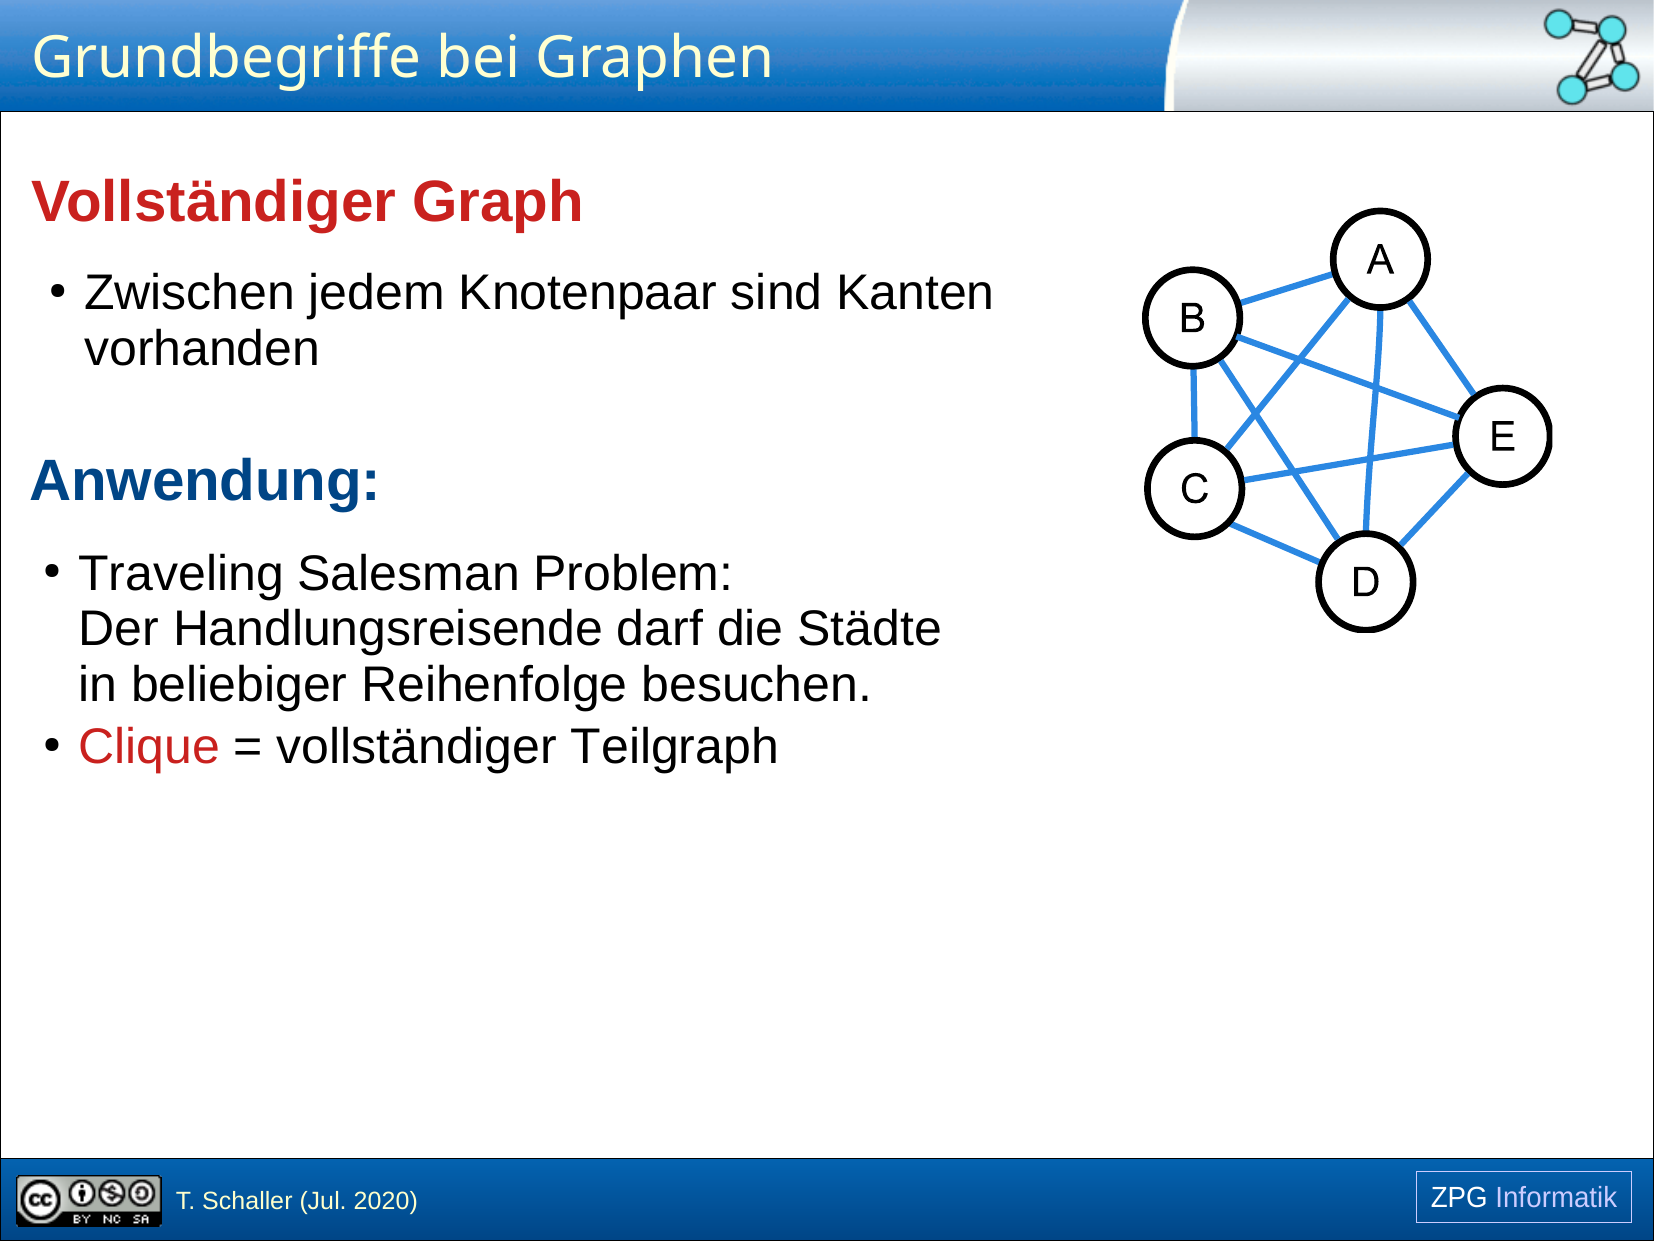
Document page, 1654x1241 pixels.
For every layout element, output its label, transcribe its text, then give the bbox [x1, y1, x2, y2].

title Grundbegriffe bei Graphen [31, 16, 1151, 94]
picture [16, 1175, 162, 1227]
text_box Anwendung: [29, 448, 398, 515]
picture [1142, 207, 1553, 633]
text_box Zwischen jedem Knotenpaar sind Kanten vorhanden [48, 264, 1000, 611]
text_box Traveling Salesman Problem: Der Handlungsreisende darf die Städte in beliebiger Reihenfolge besuchen. Clique = vollständiger Teilgraph [43, 544, 994, 892]
text_box Vollständiger Graph [31, 168, 900, 235]
picture [0, 0, 1654, 111]
